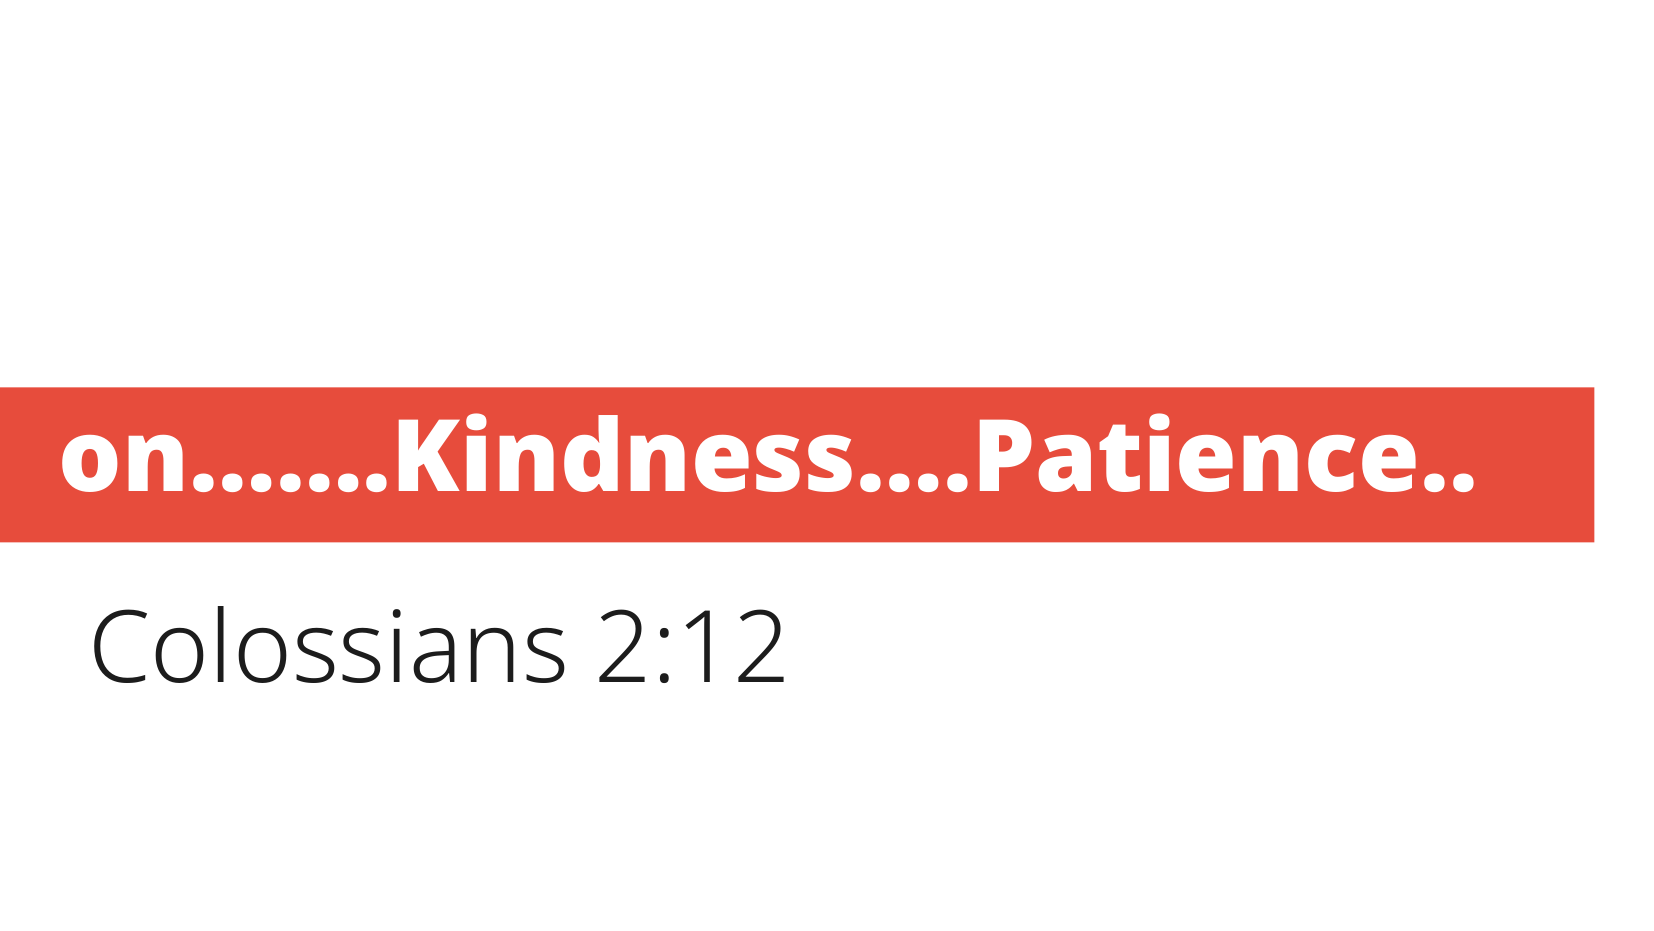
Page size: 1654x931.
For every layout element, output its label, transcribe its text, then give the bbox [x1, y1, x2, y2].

title Put on…….Kindness….Patience.. [59, 409, 1595, 521]
subtitle Colossians 2:12 [88, 575, 1595, 886]
